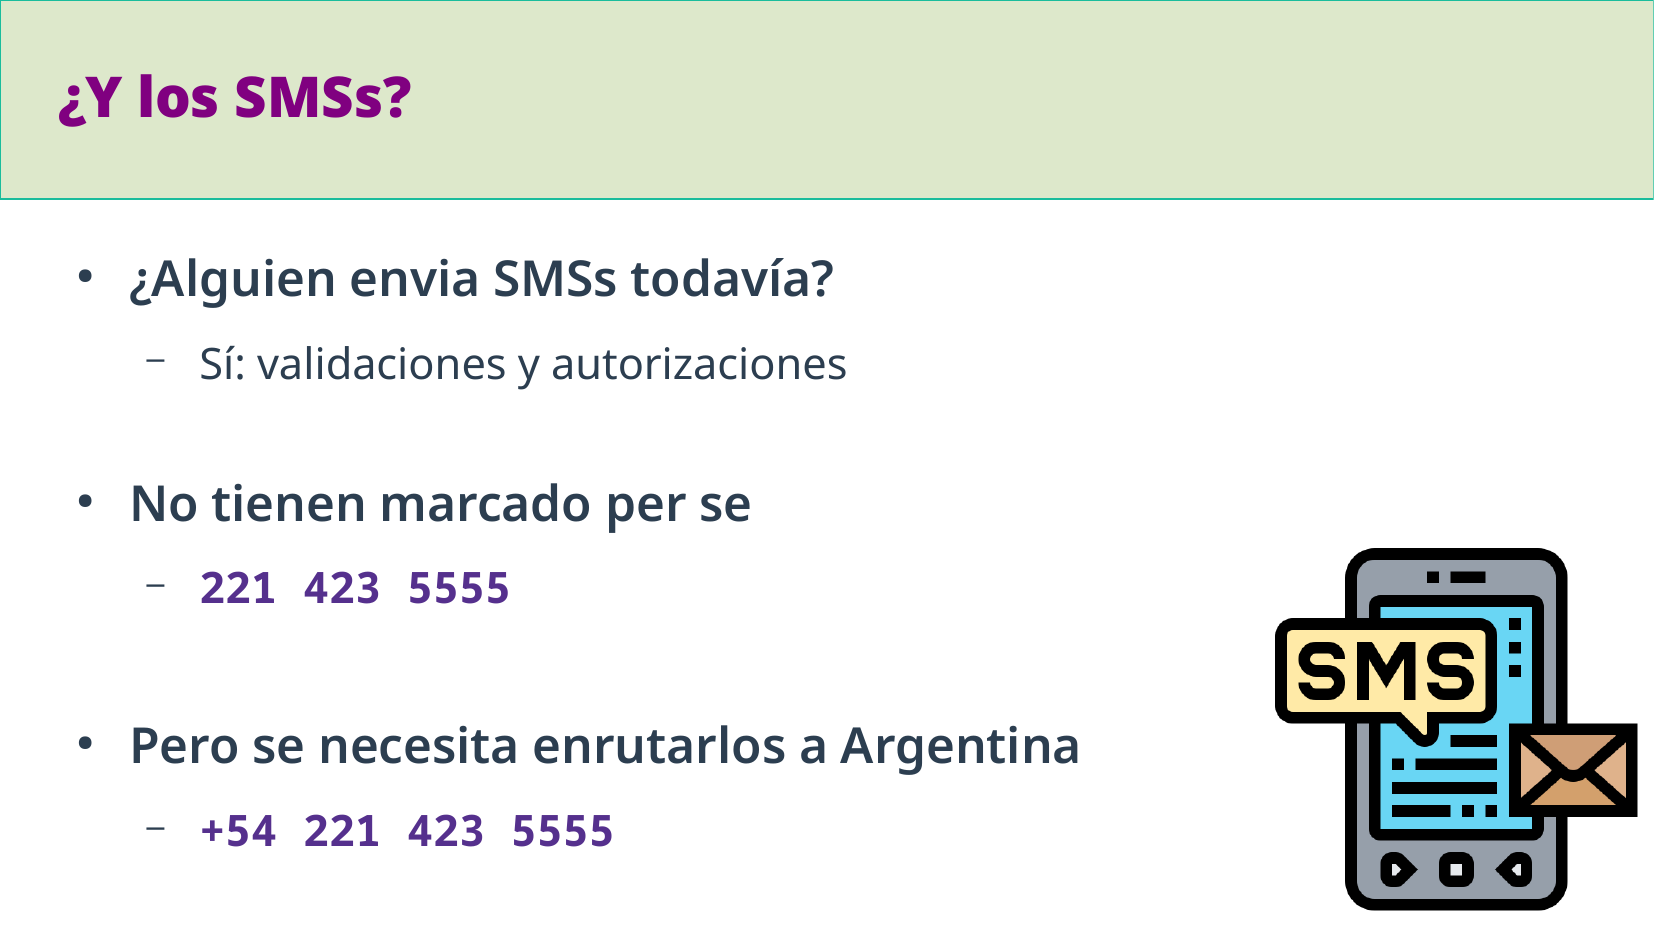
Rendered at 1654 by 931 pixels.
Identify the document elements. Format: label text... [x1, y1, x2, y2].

picture [1269, 542, 1643, 916]
title ¿Y los SMSs? [59, 37, 1595, 156]
list ¿Alguien envia SMSs todavía? Sí: validaciones y autorizaciones No tienen marcado per se 221 423 5555 Pero se necesita enrutarlos a Argentina +54 221 423 5555 [59, 243, 1595, 864]
